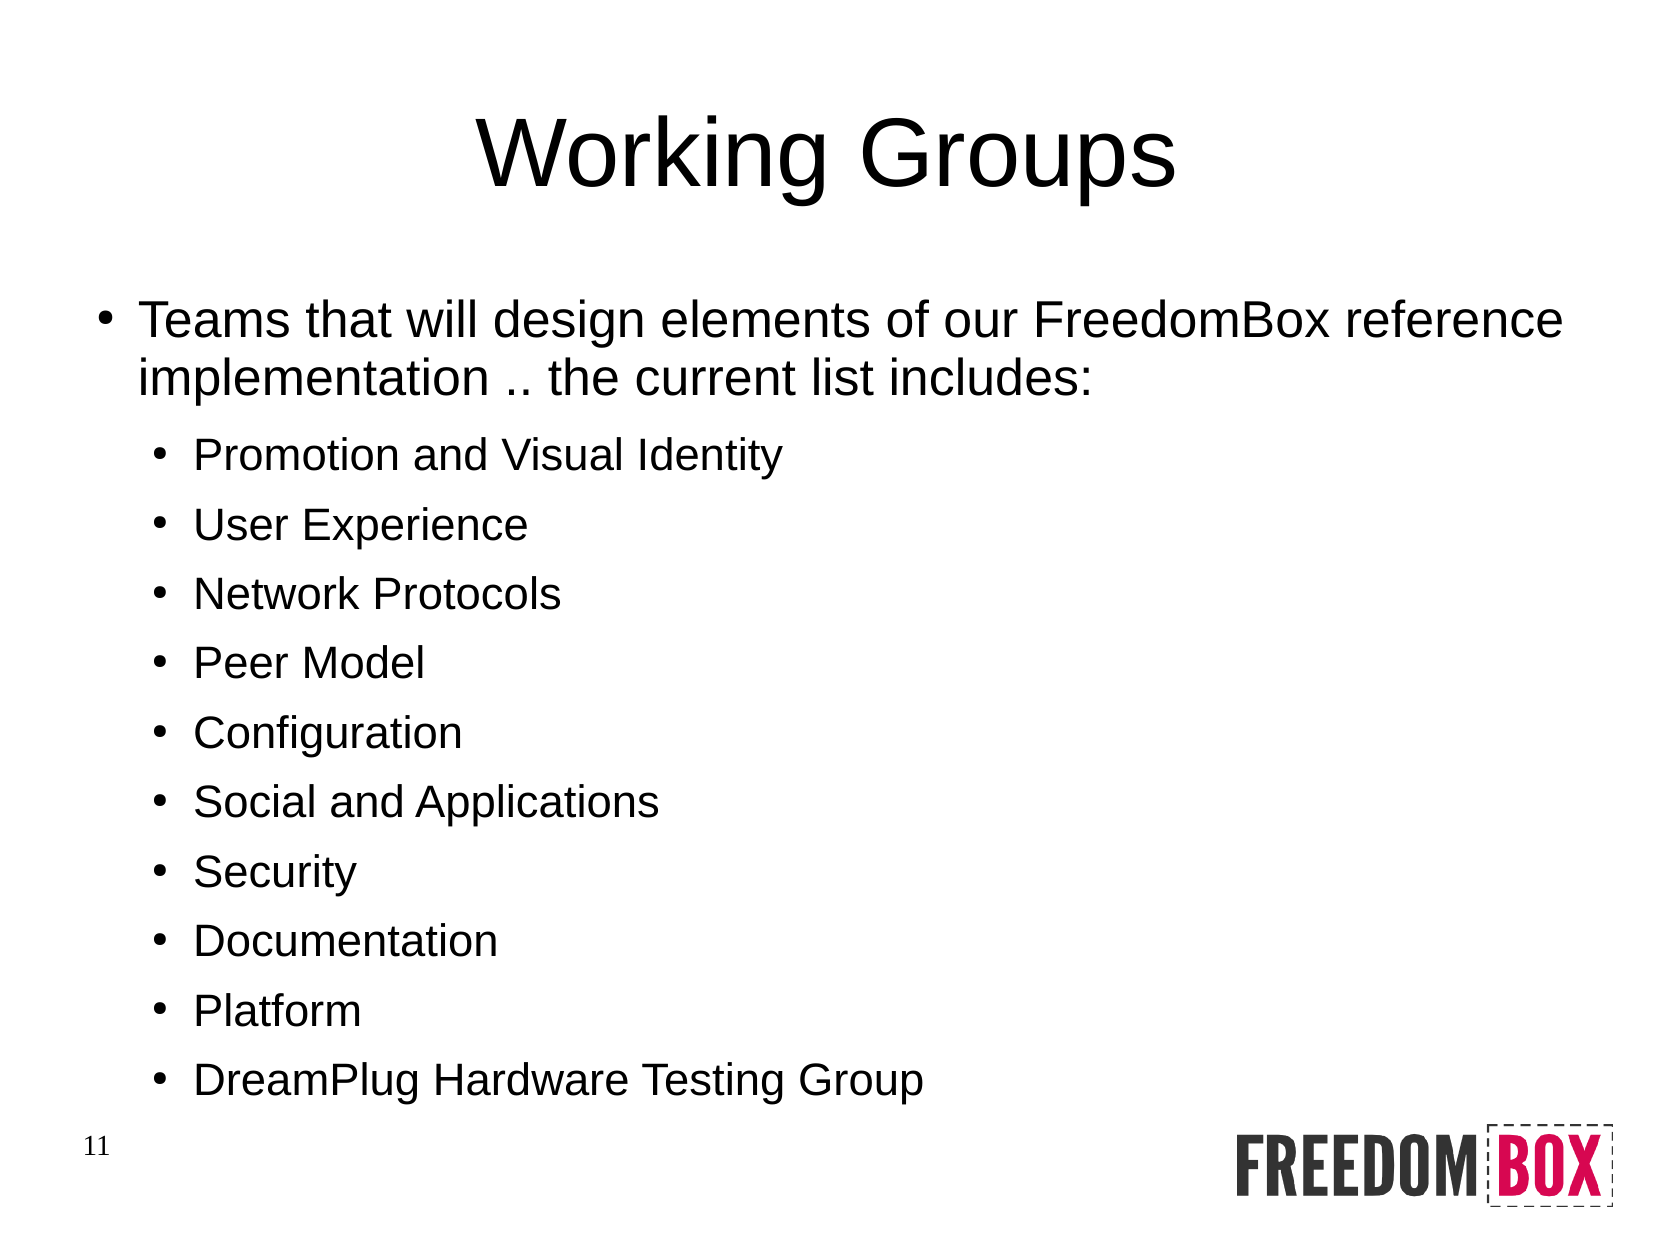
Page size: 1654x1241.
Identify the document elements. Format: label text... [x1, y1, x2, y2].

picture [1237, 1124, 1613, 1207]
list Teams that will design elements of our FreedomBox reference implementation .. the current list includes: Promotion and Visual Identity User Experience Network Protocols Peer Model Configuration Social and Applications Security Documentation Platform DreamPlug Hardware Testing Group [82, 290, 1571, 1109]
title Working Groups [82, 49, 1571, 257]
